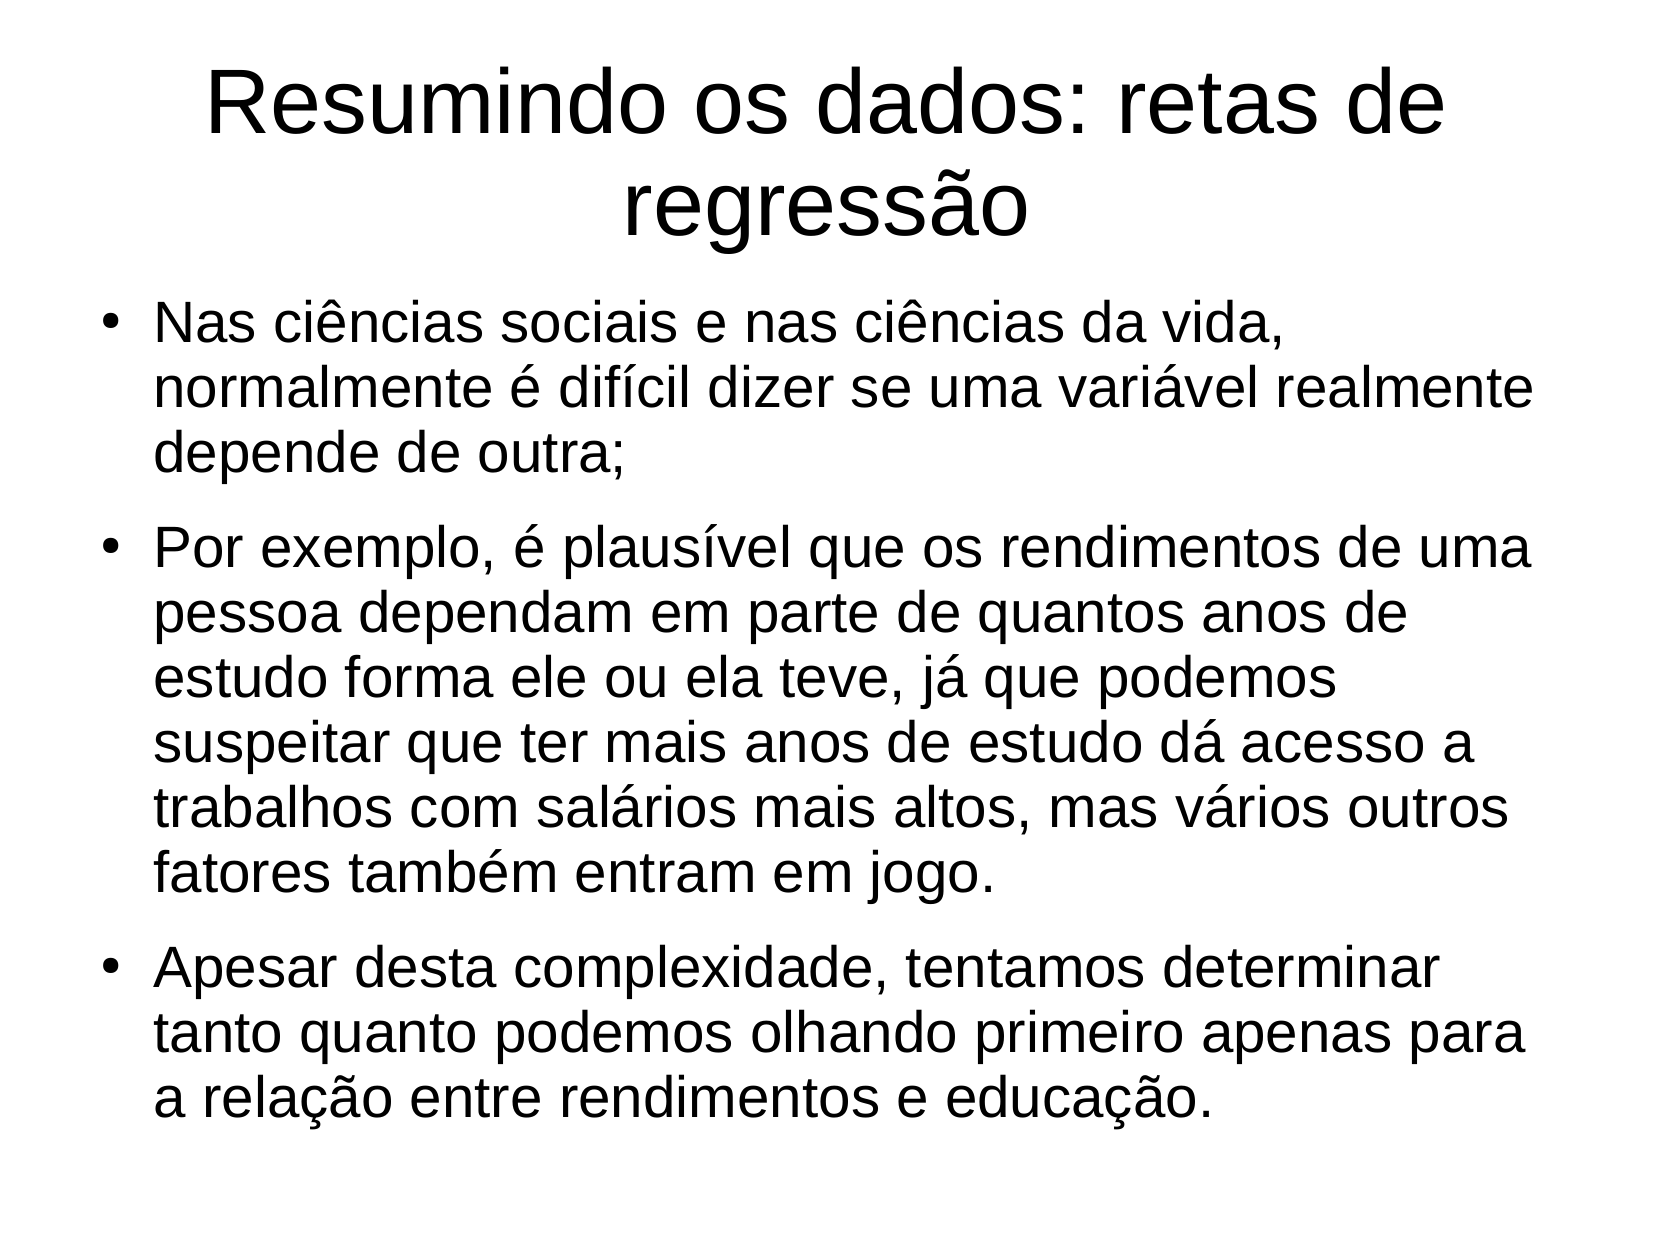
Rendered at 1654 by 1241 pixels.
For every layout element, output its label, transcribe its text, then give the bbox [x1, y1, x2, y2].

title Resumindo os dados: retas de regressão [82, 49, 1571, 257]
list Nas ciências sociais e nas ciências da vida, normalmente é difícil dizer se uma variável realmente depende de outra; Por exemplo, é plausível que os rendimentos de uma pessoa dependam em parte de quantos anos de estudo forma ele ou ela teve, já que podemos suspeitar que ter mais anos de estudo dá acesso a trabalhos com salários mais altos, mas vários outros fatores também entram em jogo. Apesar desta complexidade, tentamos determinar tanto quanto podemos olhando primeiro apenas para a relação entre rendimentos e educação. [82, 290, 1571, 1010]
